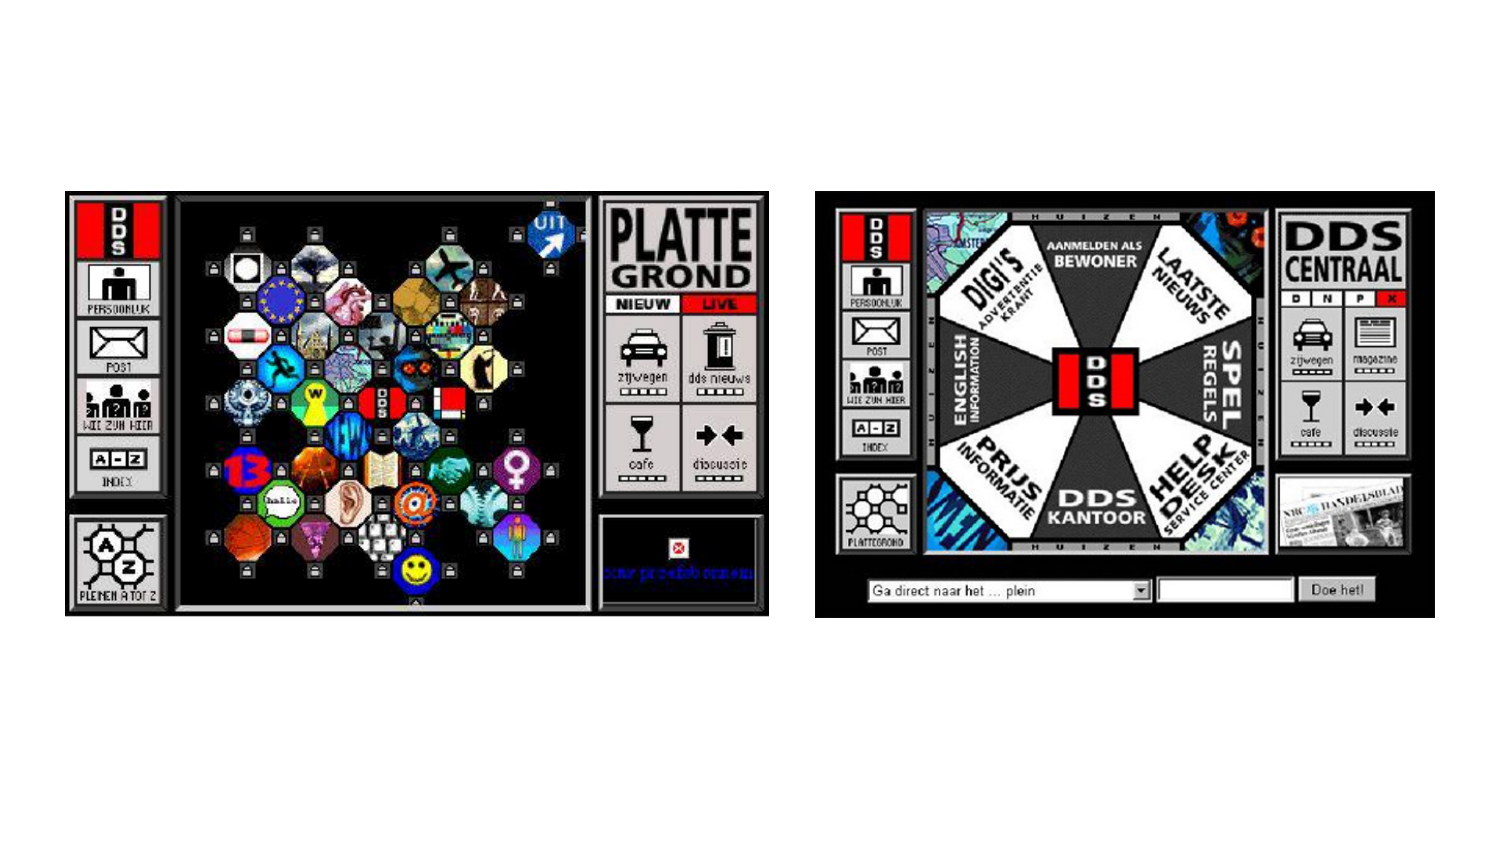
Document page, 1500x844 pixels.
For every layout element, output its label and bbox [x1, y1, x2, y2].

picture [65, 191, 769, 618]
picture [815, 191, 1435, 618]
